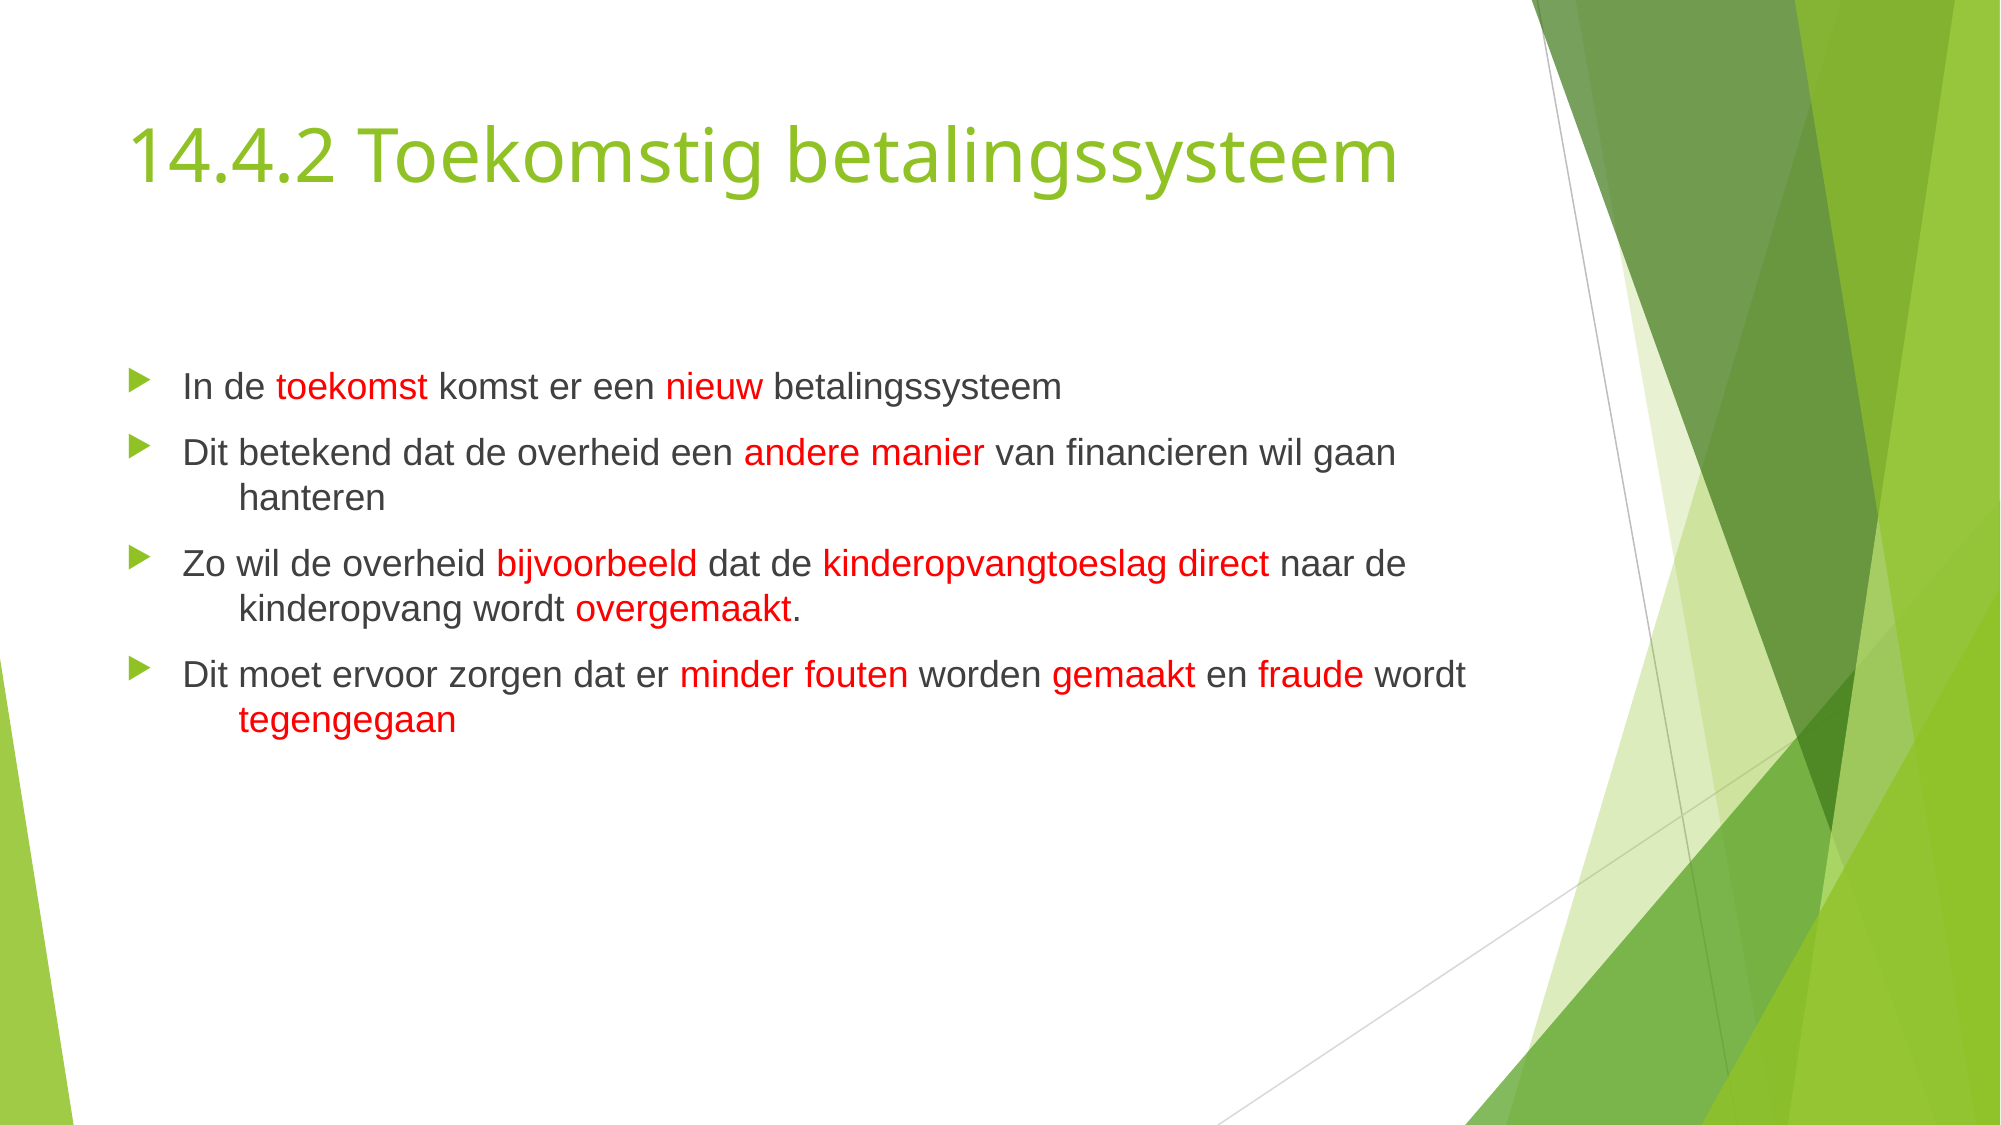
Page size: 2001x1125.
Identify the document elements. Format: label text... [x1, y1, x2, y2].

title 14.4.2 Toekomstig betalingssysteem [111, 99, 1522, 317]
list In de toekomst komst er een nieuw betalingssysteem Dit betekend dat de overheid een andere manier van financieren wil gaan hanteren Zo wil de overheid bijvoorbeeld dat de kinderopvangtoeslag direct naar de kinderopvang wordt overgemaakt. Dit moet ervoor zorgen dat er minder fouten worden gemaakt en fraude wordt tegengegaan [111, 354, 1522, 992]
